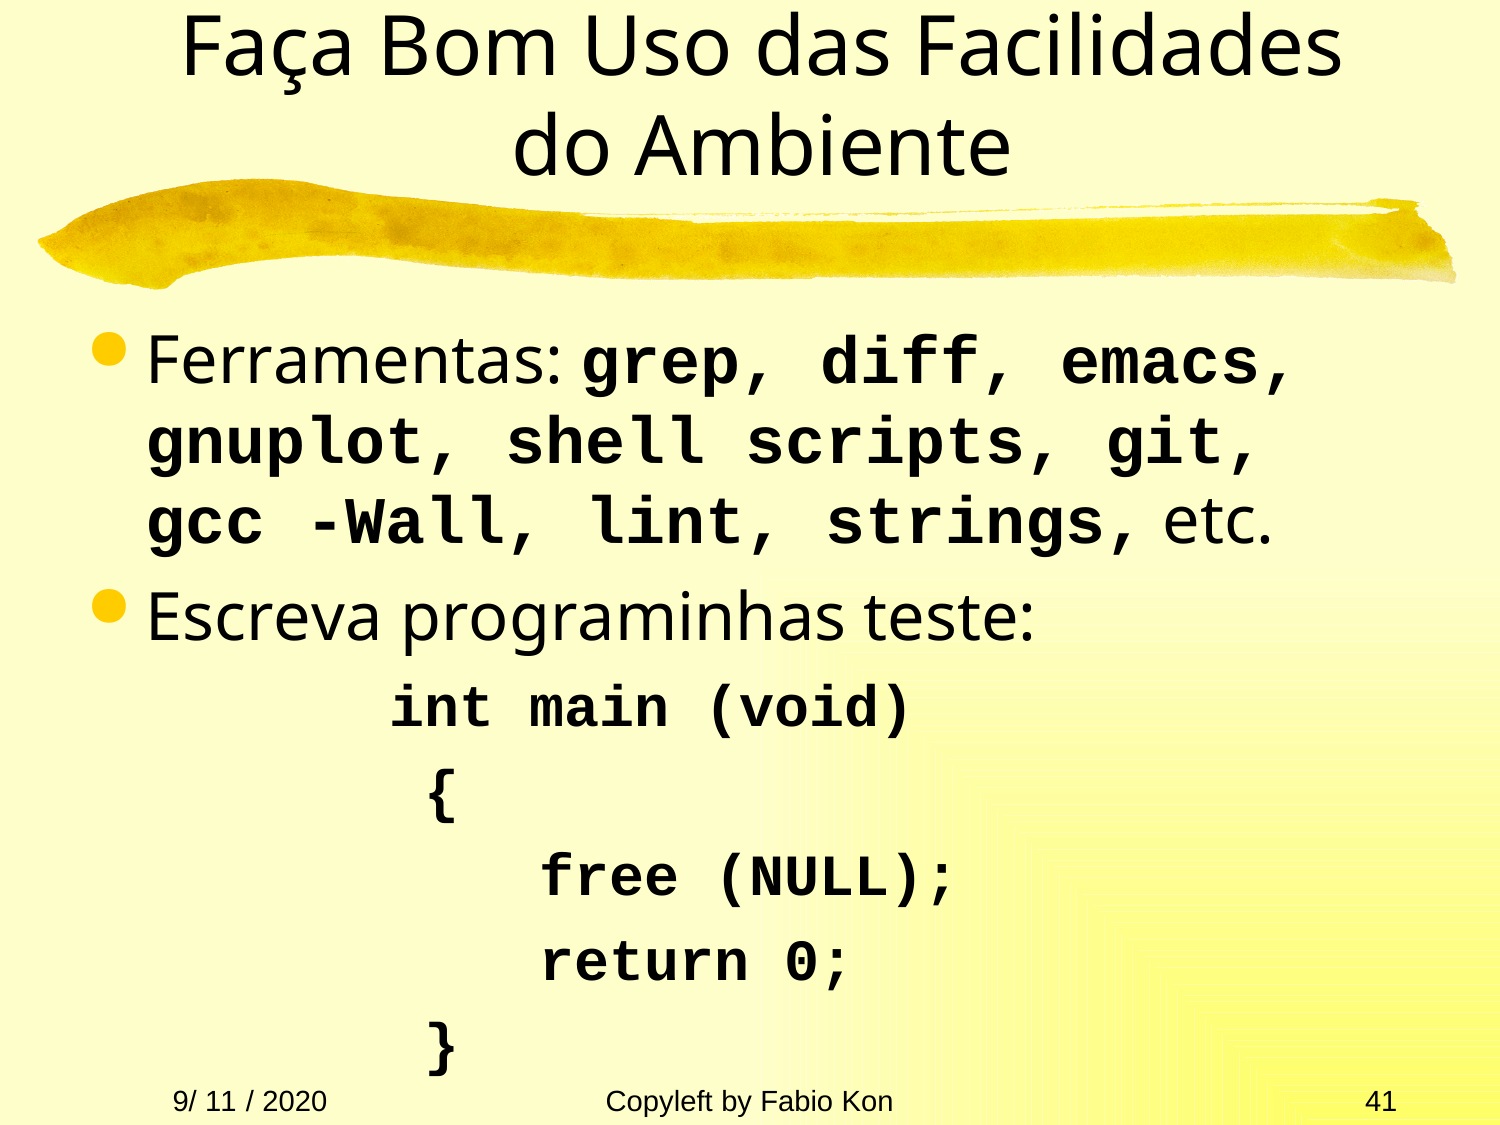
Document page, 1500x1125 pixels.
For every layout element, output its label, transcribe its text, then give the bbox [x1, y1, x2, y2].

title Faça Bom Uso das Facilidades do Ambiente [125, 0, 1401, 200]
list Ferramentas: grep, diff, emacs, gnuplot, shell scripts, git, gcc -Wall, lint, strings, etc. Escreva programinhas teste: int main (void) { free (NULL); return 0; } [74, 309, 1417, 1084]
picture [24, 174, 1463, 297]
